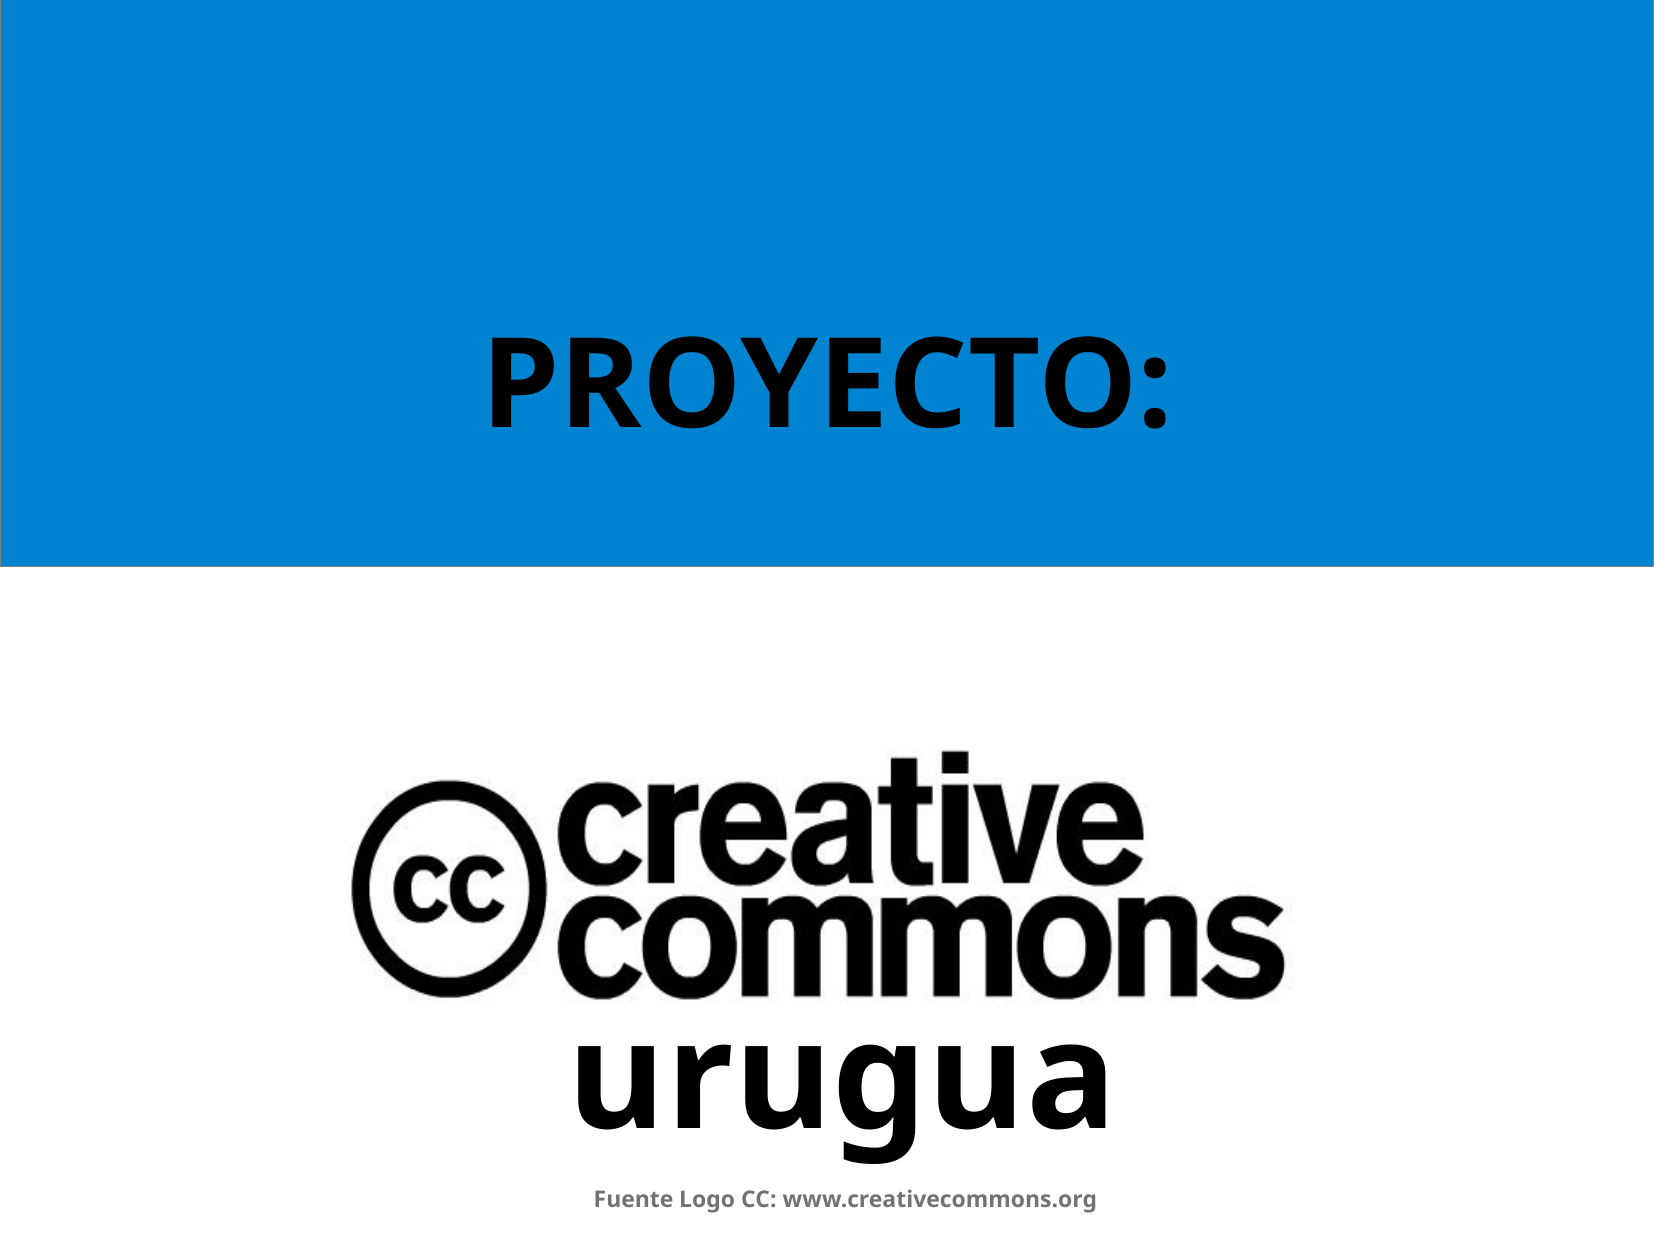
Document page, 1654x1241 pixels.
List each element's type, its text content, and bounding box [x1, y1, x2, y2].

text_box Fuente Logo CC: www.creativecommons.org [578, 1175, 1193, 1223]
picture [301, 684, 1317, 1111]
text_box PROYECTO: [466, 286, 1276, 441]
text_box uruguay [552, 960, 1215, 1144]
text_box [0, 0, 1654, 567]
